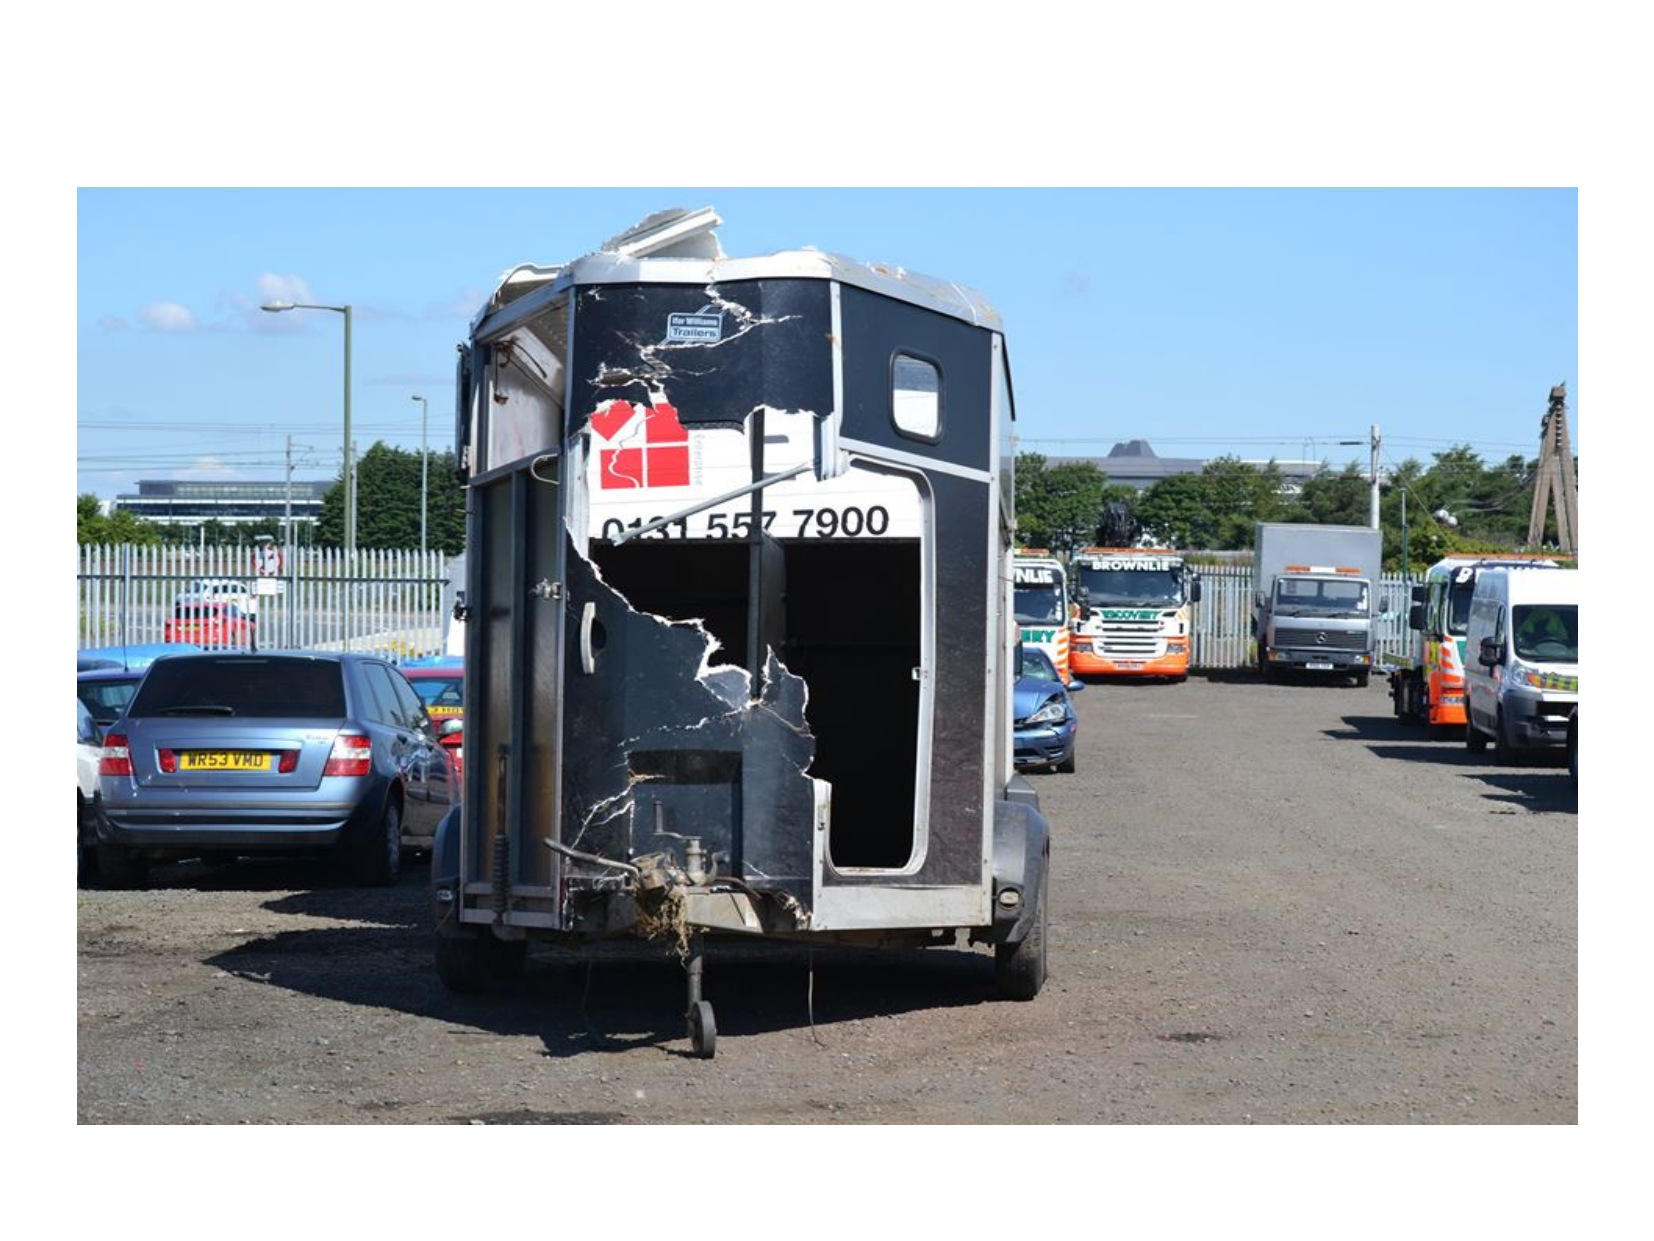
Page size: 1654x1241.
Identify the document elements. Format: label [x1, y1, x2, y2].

picture [77, 187, 1578, 1126]
